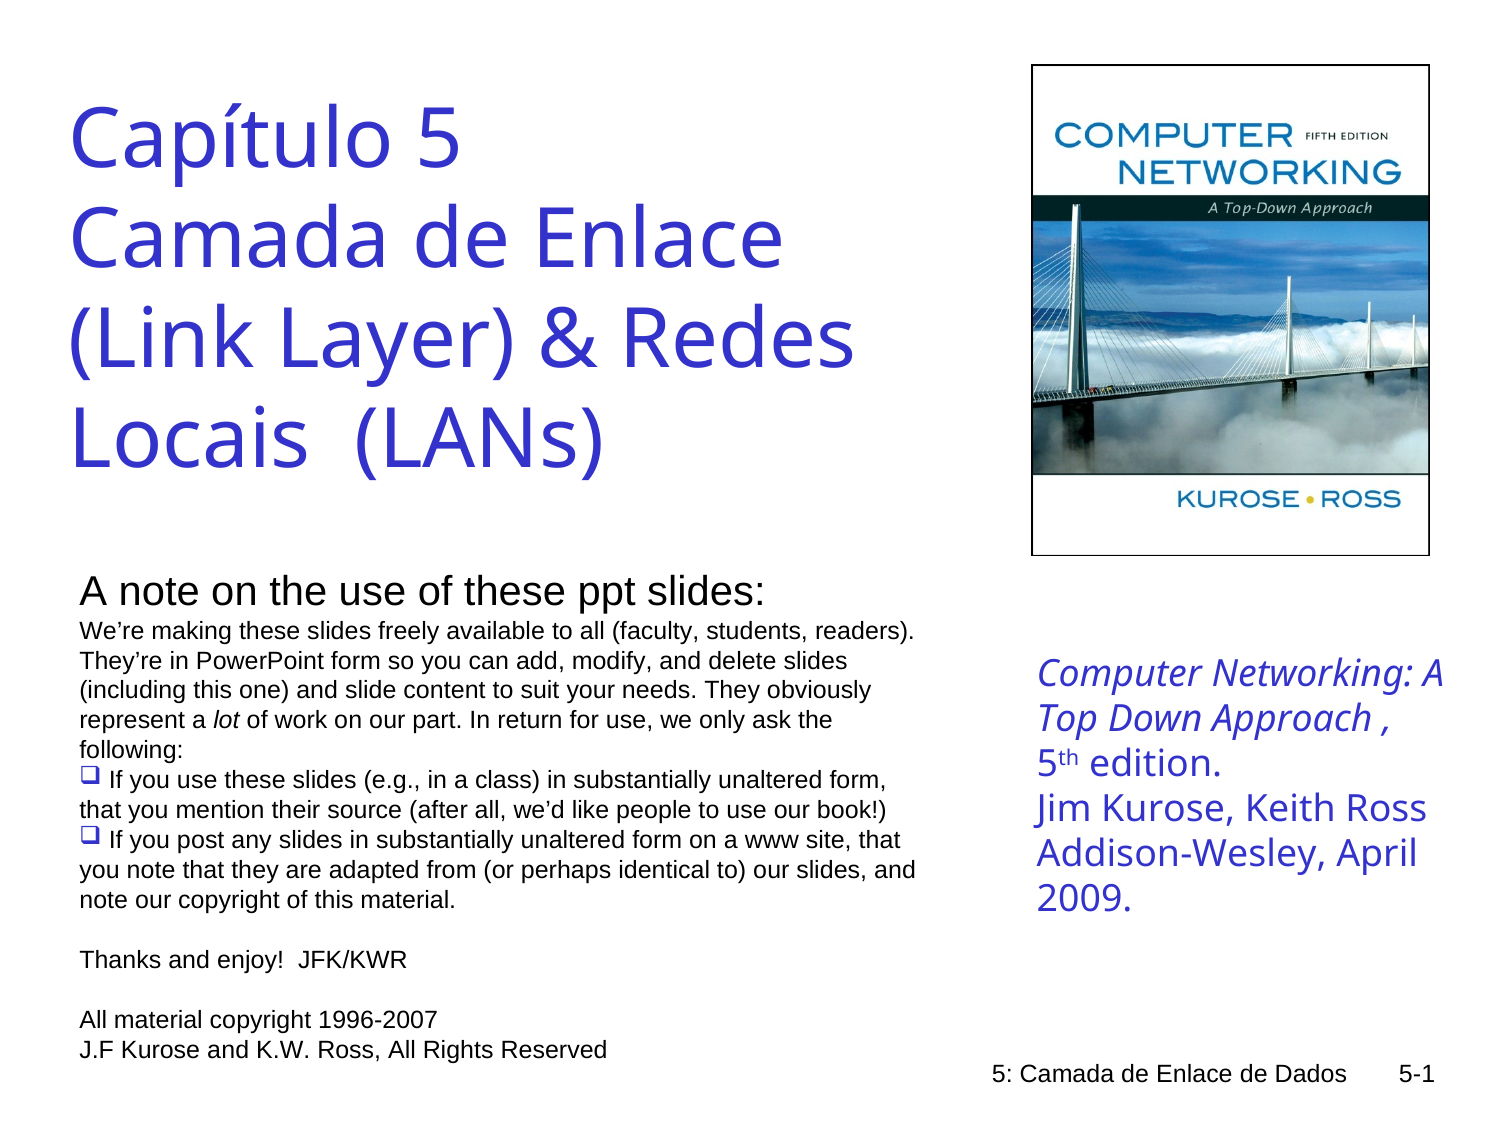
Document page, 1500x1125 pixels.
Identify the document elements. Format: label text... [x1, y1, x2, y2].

text_box 5-<número> [1339, 1050, 1451, 1125]
text_box Capítulo 5 Camada de Enlace (Link Layer) & Redes Locais (LANs) [54, 142, 1000, 426]
text_box 5: Camada de Enlace de Dados [837, 1050, 1339, 1125]
text_box A note on the use of these ppt slides: We’re making these slides freely available to all (faculty, students, readers). They’re in PowerPoint form so you can add, modify, and delete slides (including this one) and slide content to suit your needs. They obviously represent a lot of work on our part. In return for use, we only ask the following: If you use these slides (e.g., in a class) in substantially unaltered form, that you mention their source (after all, we’d like people to use our book!) If you post any slides in substantially unaltered form on a www site, that you note that they are adapted from (or perhaps identical to) our slides, and note our copyright of this material. Thanks and enjoy! JFK/KWR All material copyright 1996-2007 J.F Kurose and K.W. Ross, All Rights Reserved [64, 556, 947, 1072]
picture [1031, 64, 1430, 556]
text_box Computer Networking: A Top Down Approach , 5th edition. Jim Kurose, Keith Ross Addison-Wesley, April 2009. [1021, 571, 1470, 1042]
